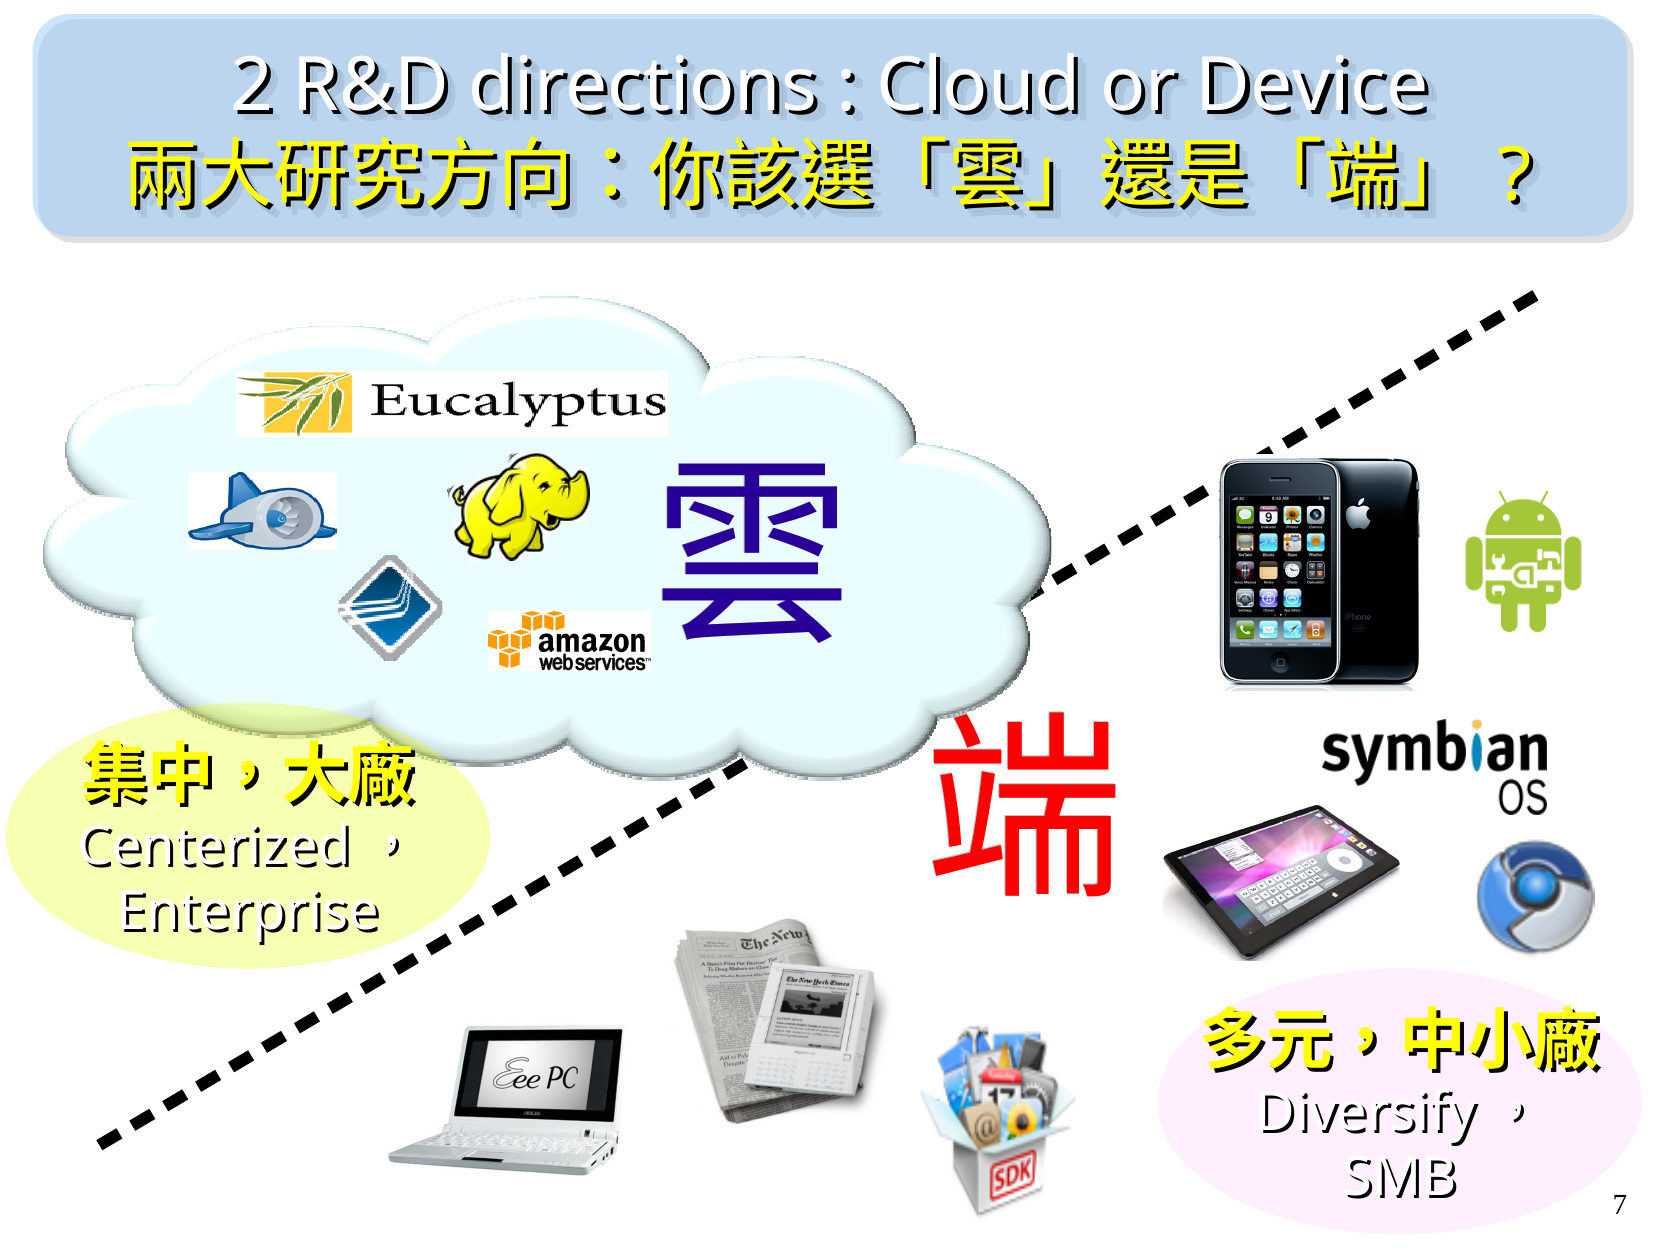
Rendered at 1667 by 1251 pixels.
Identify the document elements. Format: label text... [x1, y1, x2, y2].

text_box 集中，大廠 Centerized， Enterprise [5, 702, 491, 969]
picture [383, 1003, 634, 1192]
picture [41, 295, 1052, 781]
text_box 2 R&D directions : Cloud or Device 兩大研究方向：你該選「雲」還是「端」? [32, 14, 1628, 237]
picture [1476, 838, 1595, 957]
picture [656, 915, 1093, 1223]
text_box 雲 [637, 419, 875, 675]
text_box 多元，中小廠 Diversify， SMB [1157, 968, 1642, 1235]
picture [1216, 454, 1642, 691]
text_box 端 [909, 673, 1146, 929]
picture [1163, 719, 1547, 961]
